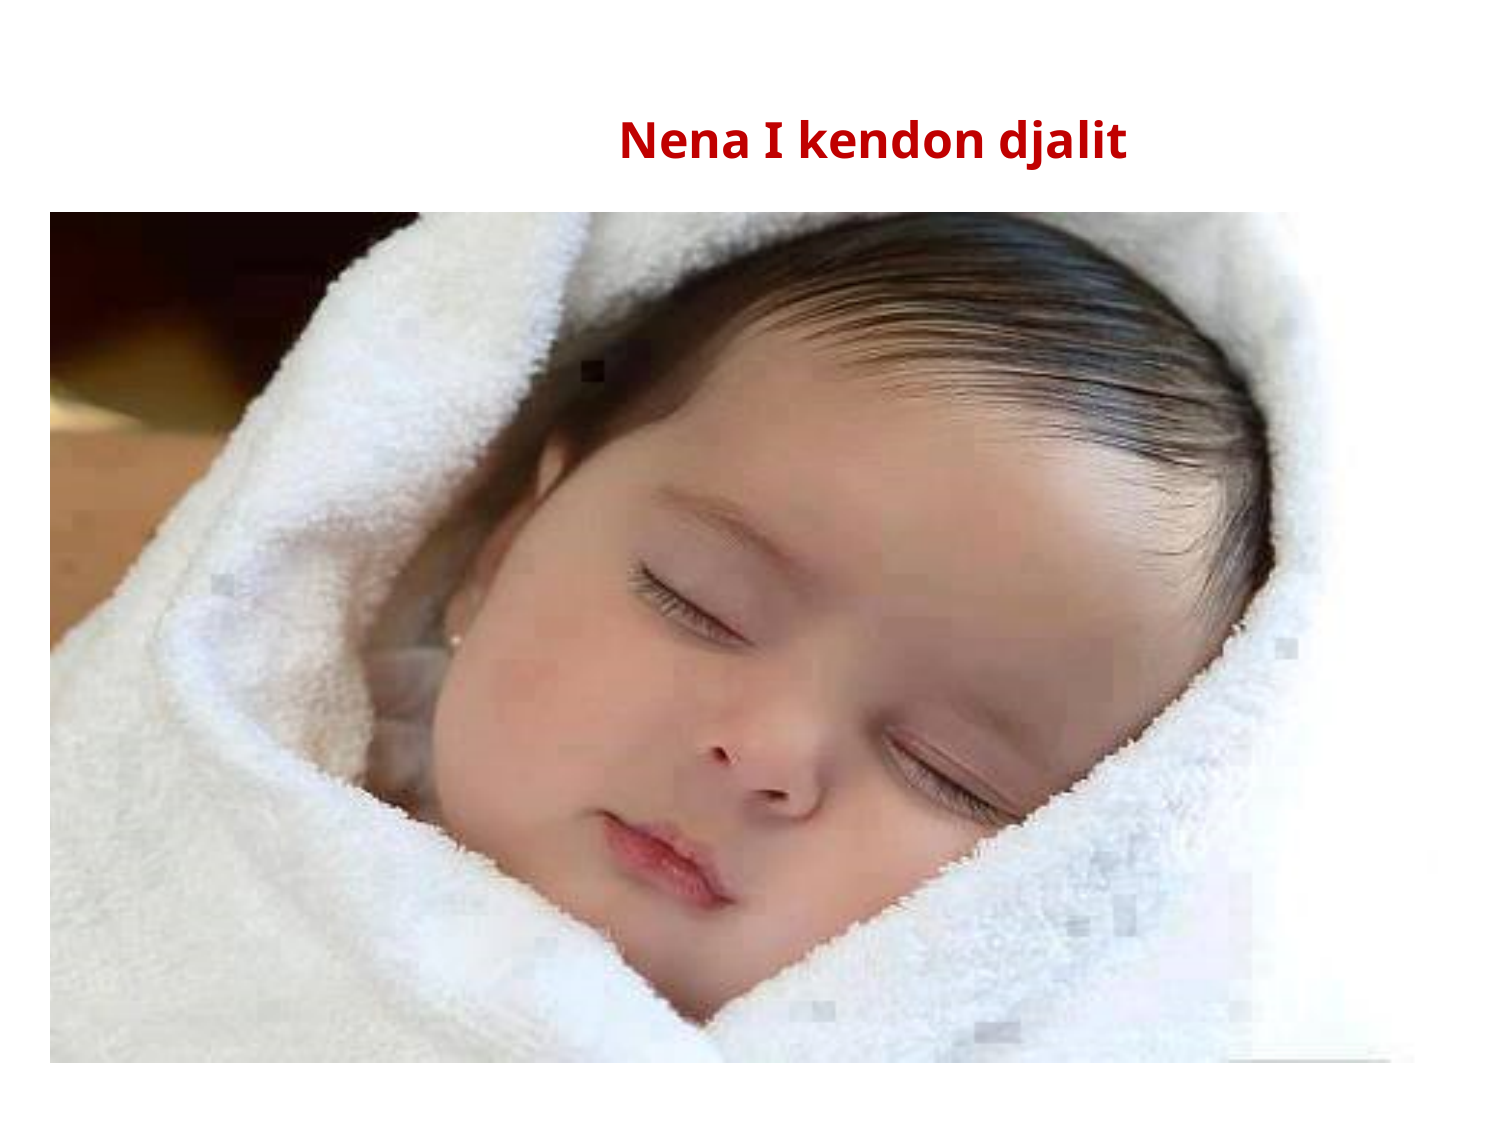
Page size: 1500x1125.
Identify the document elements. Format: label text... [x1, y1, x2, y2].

picture [50, 212, 1438, 1063]
title Nena I kendon djalit [75, 45, 1425, 212]
